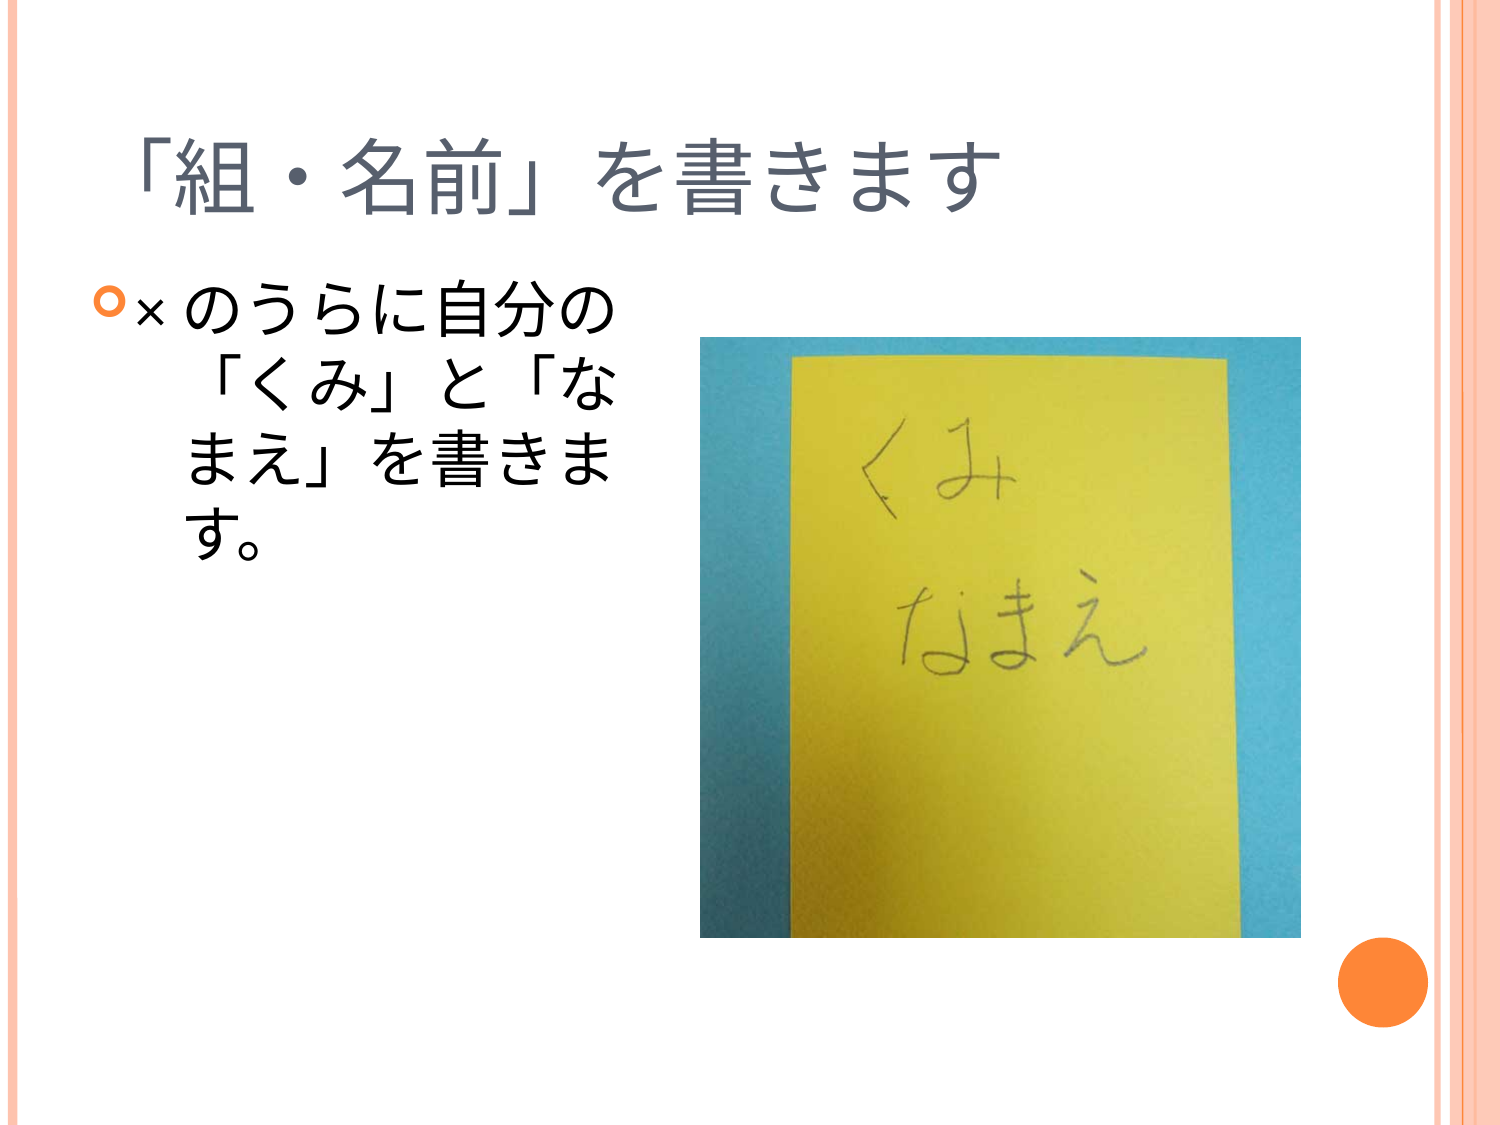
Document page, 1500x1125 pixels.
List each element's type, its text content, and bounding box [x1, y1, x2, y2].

title 「組・名前」を書きます [75, 45, 1300, 233]
list ×のうらに自分の「くみ」と「なまえ」を書きます。 [75, 262, 676, 1013]
picture [700, 337, 1301, 938]
